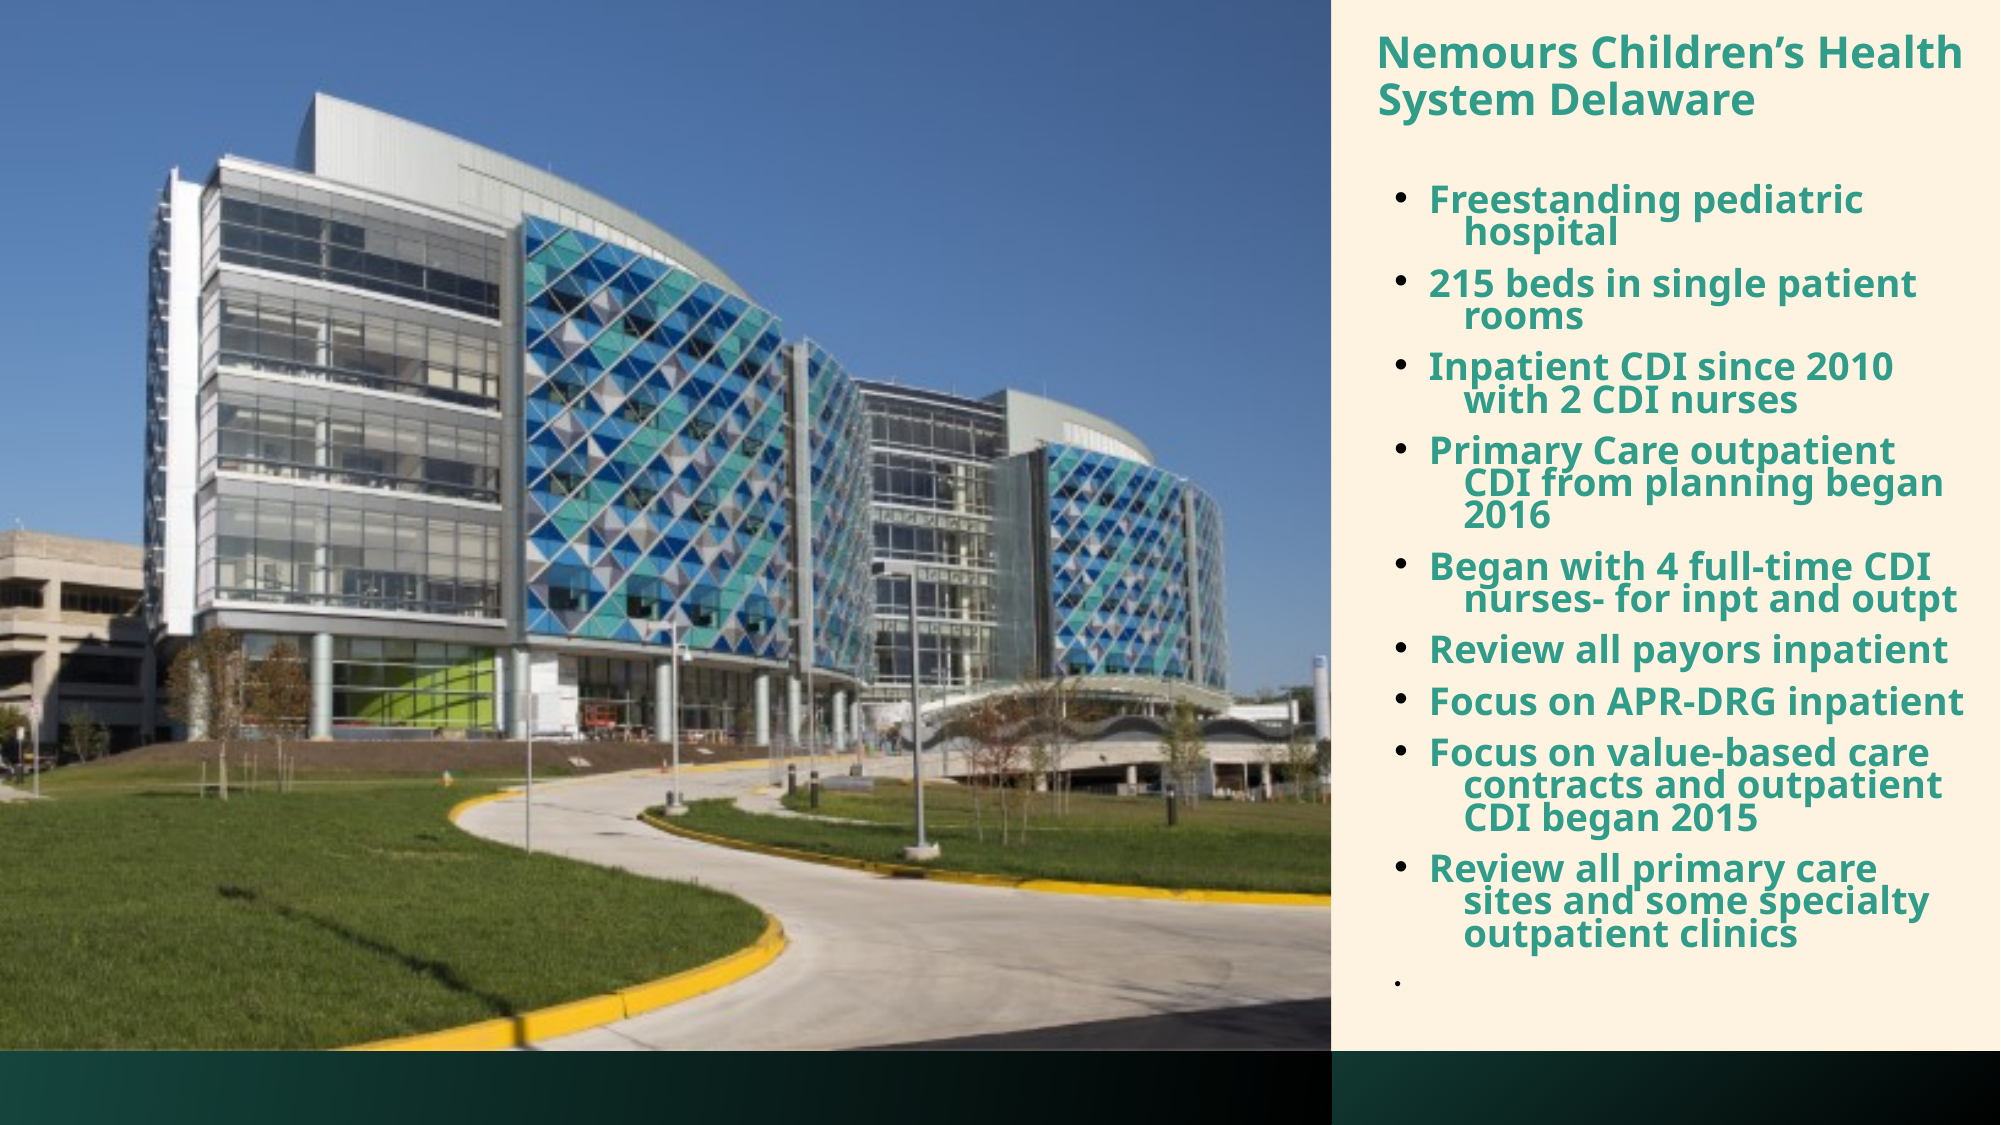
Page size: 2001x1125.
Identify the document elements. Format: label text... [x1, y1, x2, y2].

picture [0, 0, 1332, 1051]
title Nemours Children’s Health System Delaware [1360, 20, 1981, 181]
list Freestanding pediatric hospital 215 beds in single patient rooms Inpatient CDI since 2010 with 2 CDI nurses Primary Care outpatient CDI from planning began 2016 Began with 4 full-time CDI nurses- for inpt and outpt Review all payors inpatient Focus on APR-DRG inpatient Focus on value-based care contracts and outpatient CDI began 2015 Review all primary care sites and some specialty outpatient clinics [1379, 180, 1981, 1013]
text_box [0, 0, 2000, 1125]
